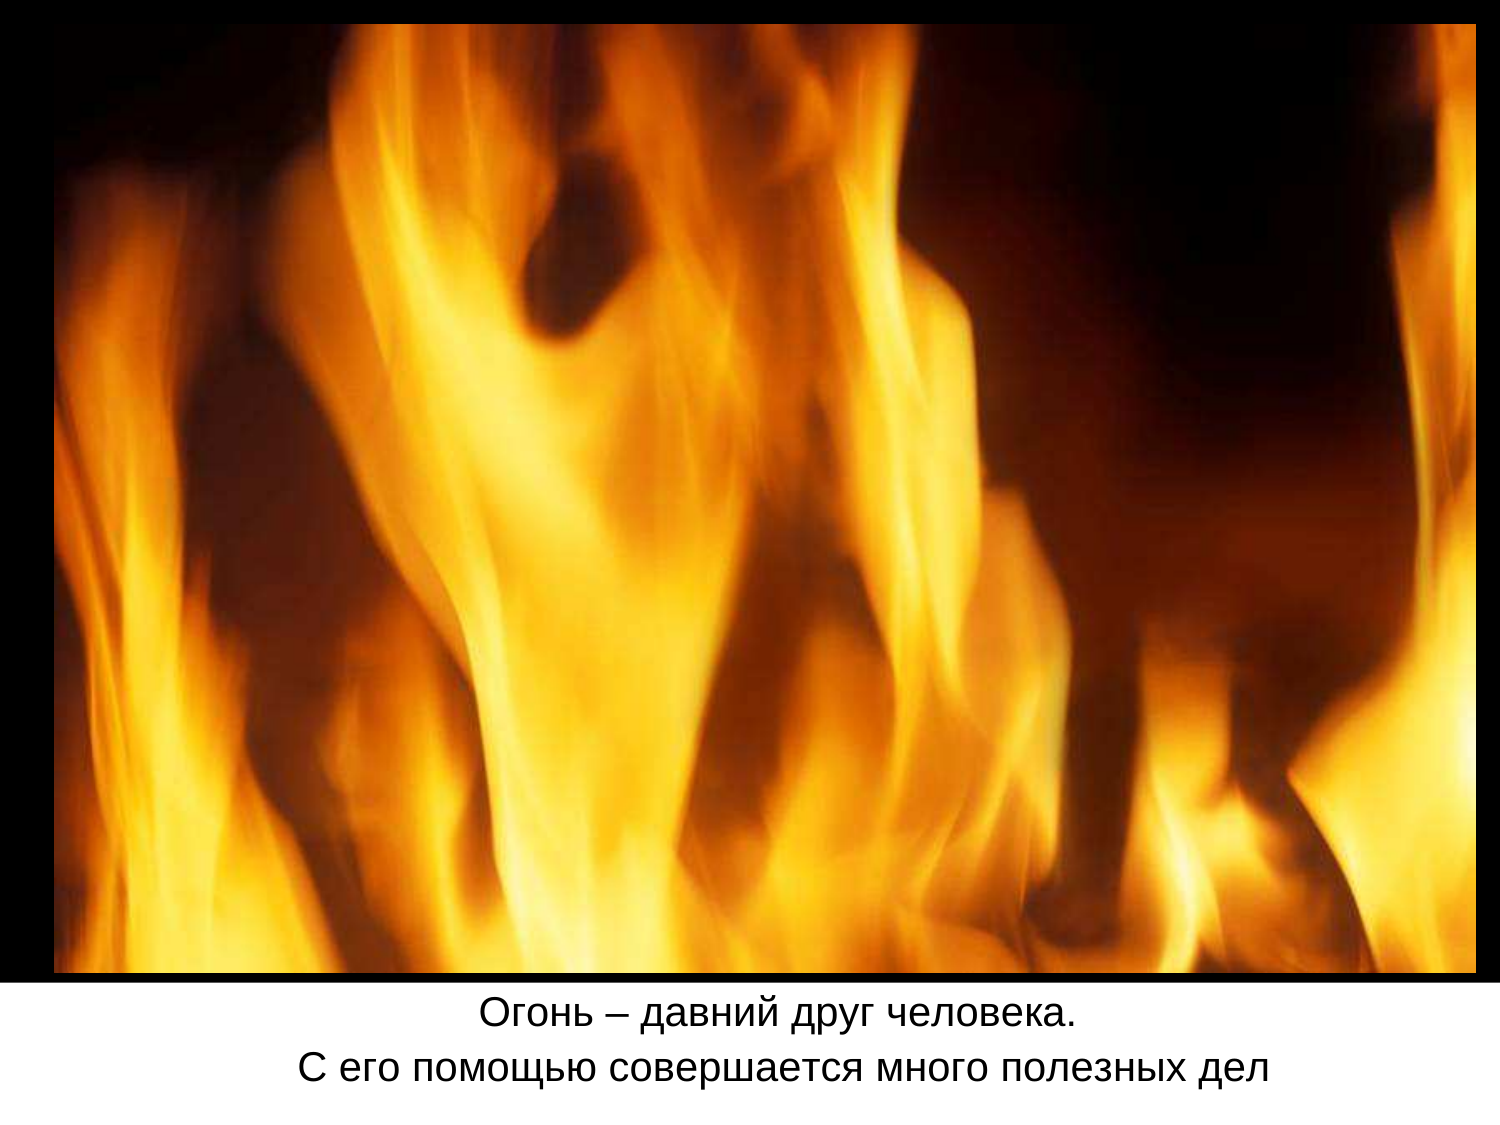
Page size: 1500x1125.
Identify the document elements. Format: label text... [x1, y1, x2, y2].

list Огонь – давний друг человека. С его помощью совершается много полезных дел [0, 982, 1500, 1125]
picture [54, 24, 1476, 973]
